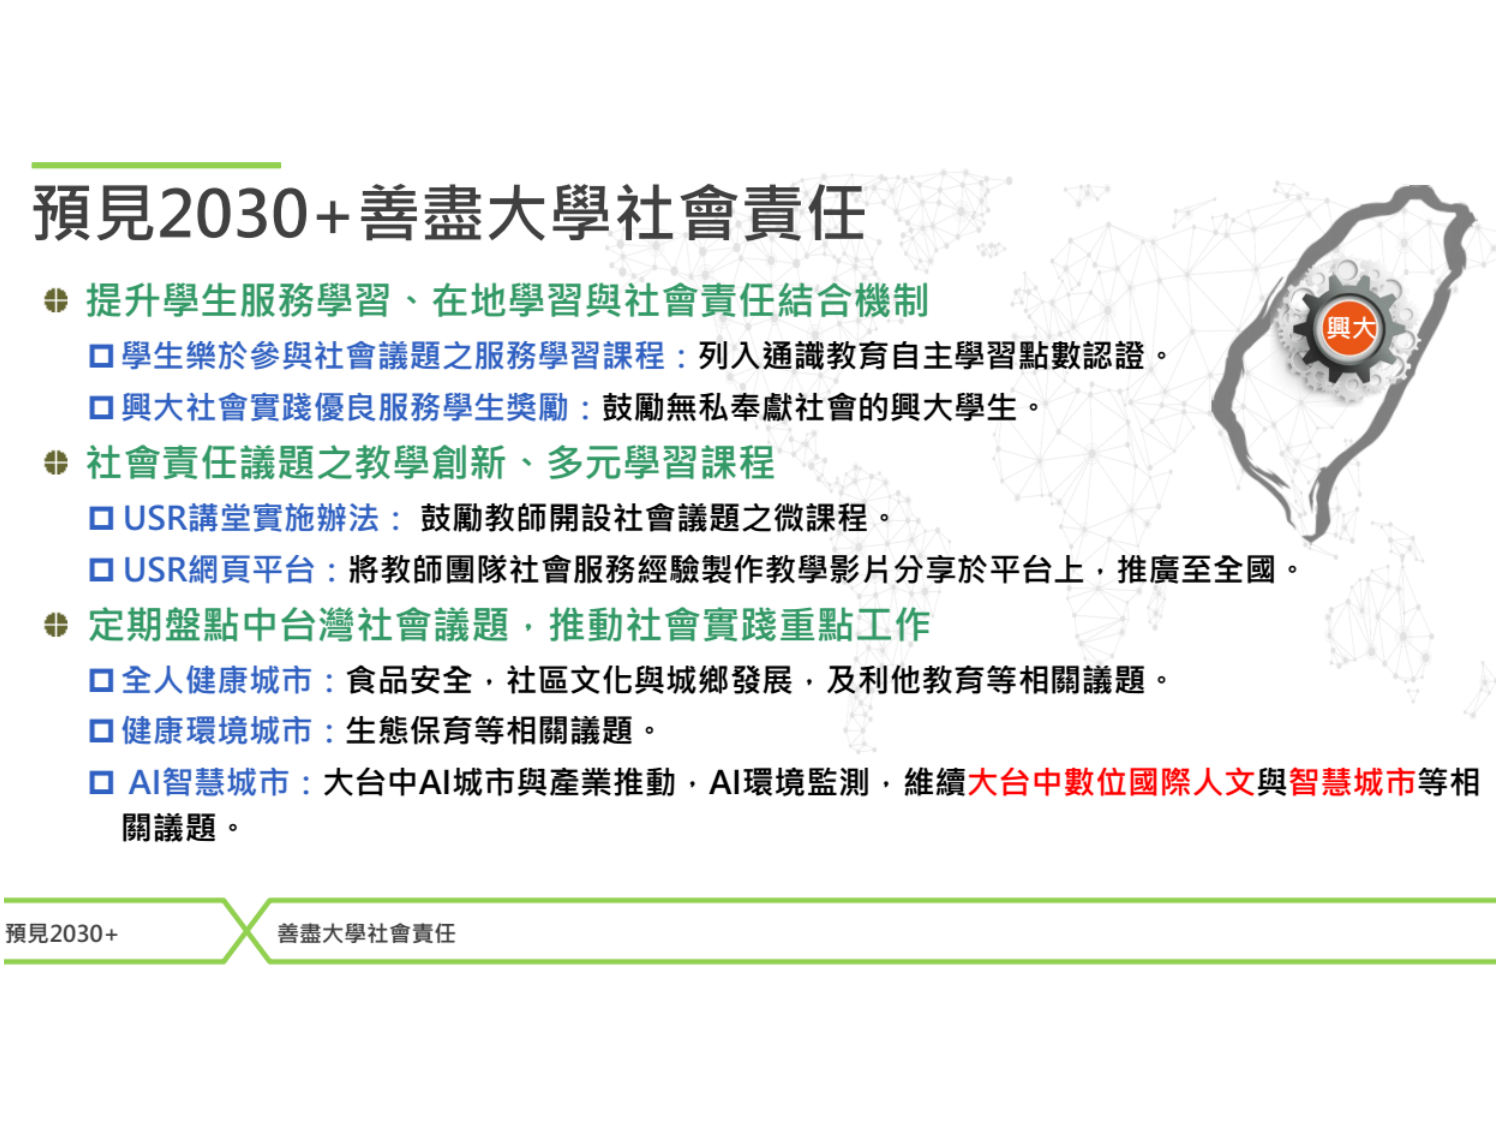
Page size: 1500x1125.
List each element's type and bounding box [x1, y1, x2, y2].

picture [4, 125, 1496, 966]
